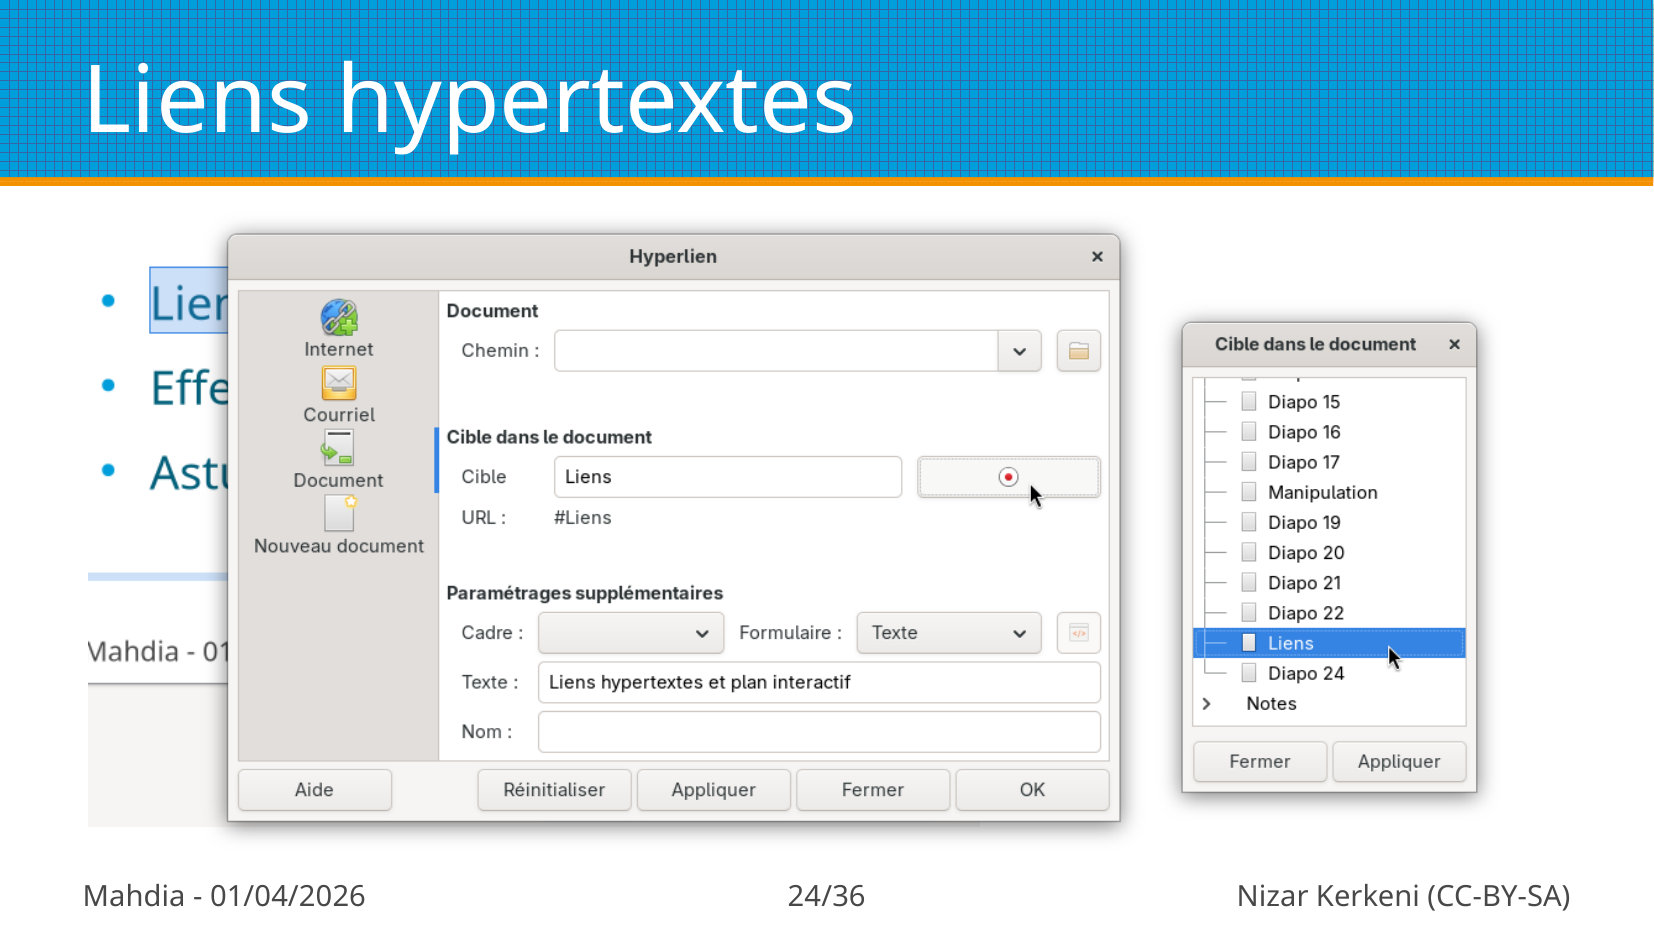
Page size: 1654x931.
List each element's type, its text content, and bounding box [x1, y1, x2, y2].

picture [88, 206, 1508, 857]
title Liens hypertextes [82, 14, 1571, 178]
